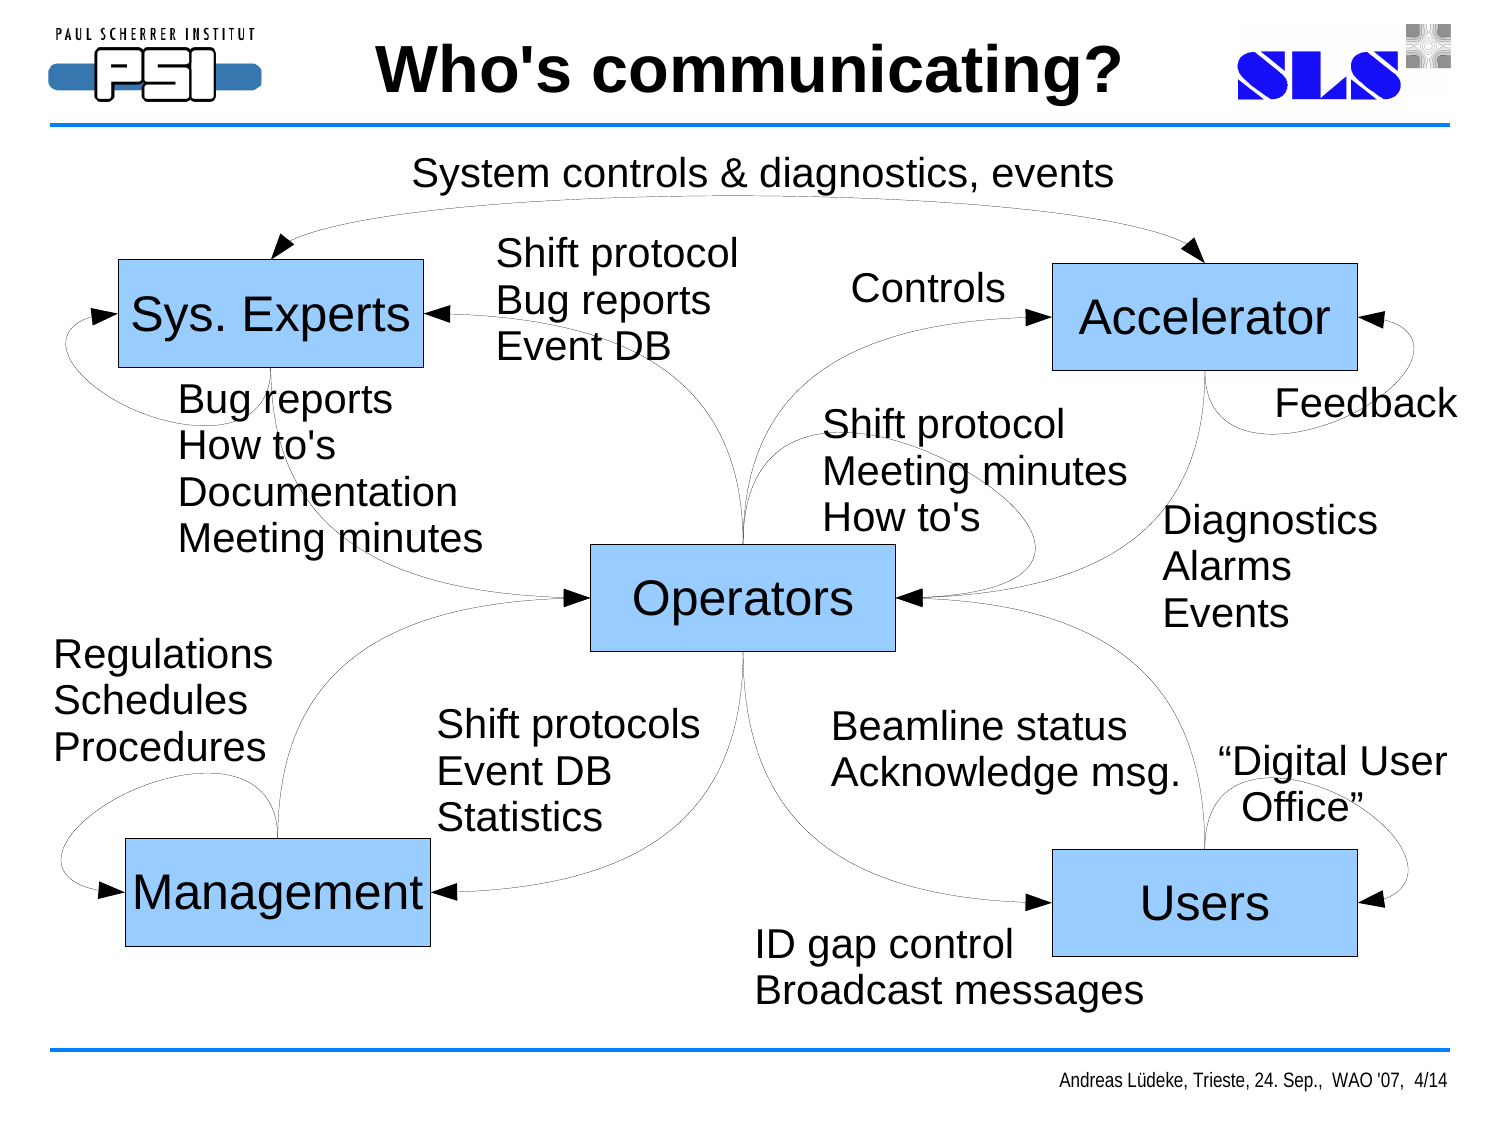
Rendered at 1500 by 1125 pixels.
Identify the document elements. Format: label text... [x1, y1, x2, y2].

text_box Management [125, 838, 431, 947]
picture [1237, 24, 1451, 100]
title Who's communicating? [50, 25, 1450, 113]
text_box “Digital User Office” [1218, 737, 1448, 831]
text_box Diagnostics Alarms Events [1162, 496, 1394, 636]
text_box System controls & diagnostics, events [411, 149, 1116, 197]
text_box Shift protocols Event DB Statistics [436, 700, 717, 841]
text_box Bug reports How to's Documentation Meeting minutes [177, 375, 499, 562]
text_box Controls [850, 264, 1007, 312]
text_box ID gap control Broadcast messages [754, 920, 1160, 1014]
picture [37, 12, 276, 113]
text_box Shift protocol Bug reports Event DB [495, 229, 755, 370]
text_box Sys. Experts [118, 259, 424, 368]
text_box Operators [590, 544, 896, 652]
text_box Beamline status Acknowledge msg. [830, 702, 1214, 796]
text_box Shift protocol Meeting minutes How to's [821, 400, 1144, 541]
text_box Feedback [1274, 379, 1458, 426]
text_box Regulations Schedules Procedures [53, 630, 289, 771]
text_box Accelerator [1052, 263, 1358, 371]
text_box Users [1052, 849, 1358, 957]
